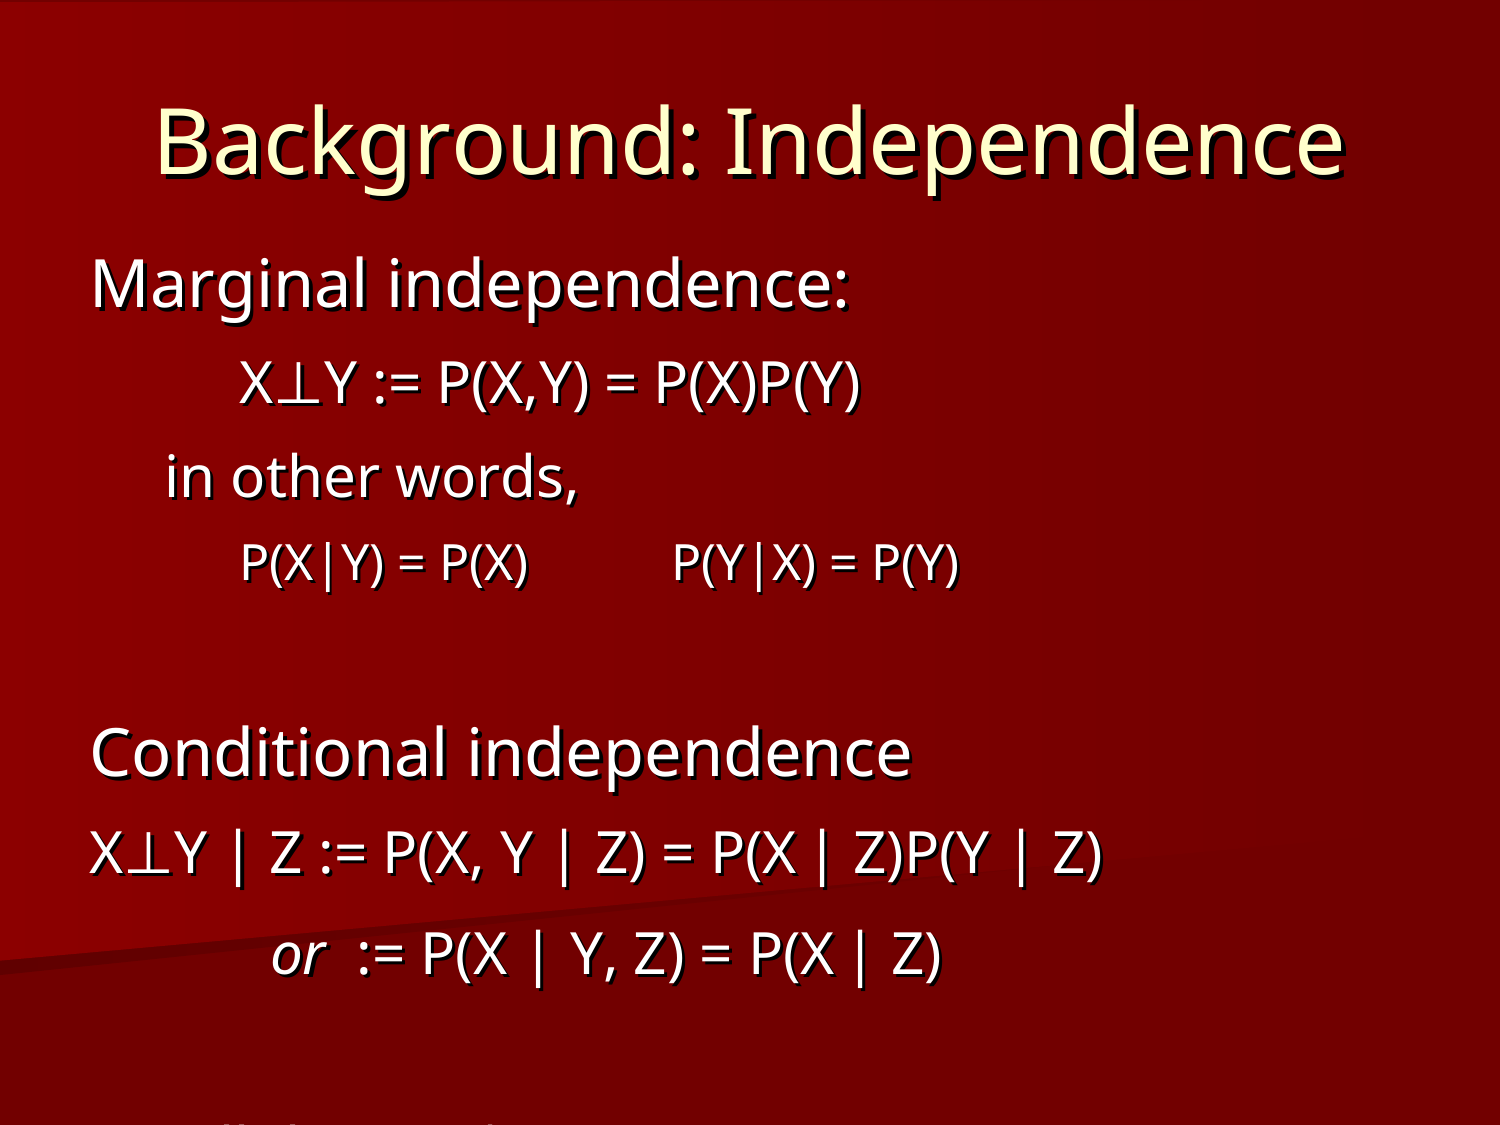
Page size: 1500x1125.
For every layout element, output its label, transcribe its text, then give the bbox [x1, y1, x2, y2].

list Marginal independence: X⊥Y := P(X,Y) = P(X)P(Y) in other words, P(X|Y) = P(X) P(Y|X) = P(Y) Conditional independence X⊥Y | Z := P(X, Y | Z) = P(X | Z)P(Y | Z) or := P(X | Y, Z) = P(X | Z) Recall that P(x|y) = P(x,y)/P(y) [75, 228, 1426, 1064]
title Background: Independence [75, 45, 1426, 228]
